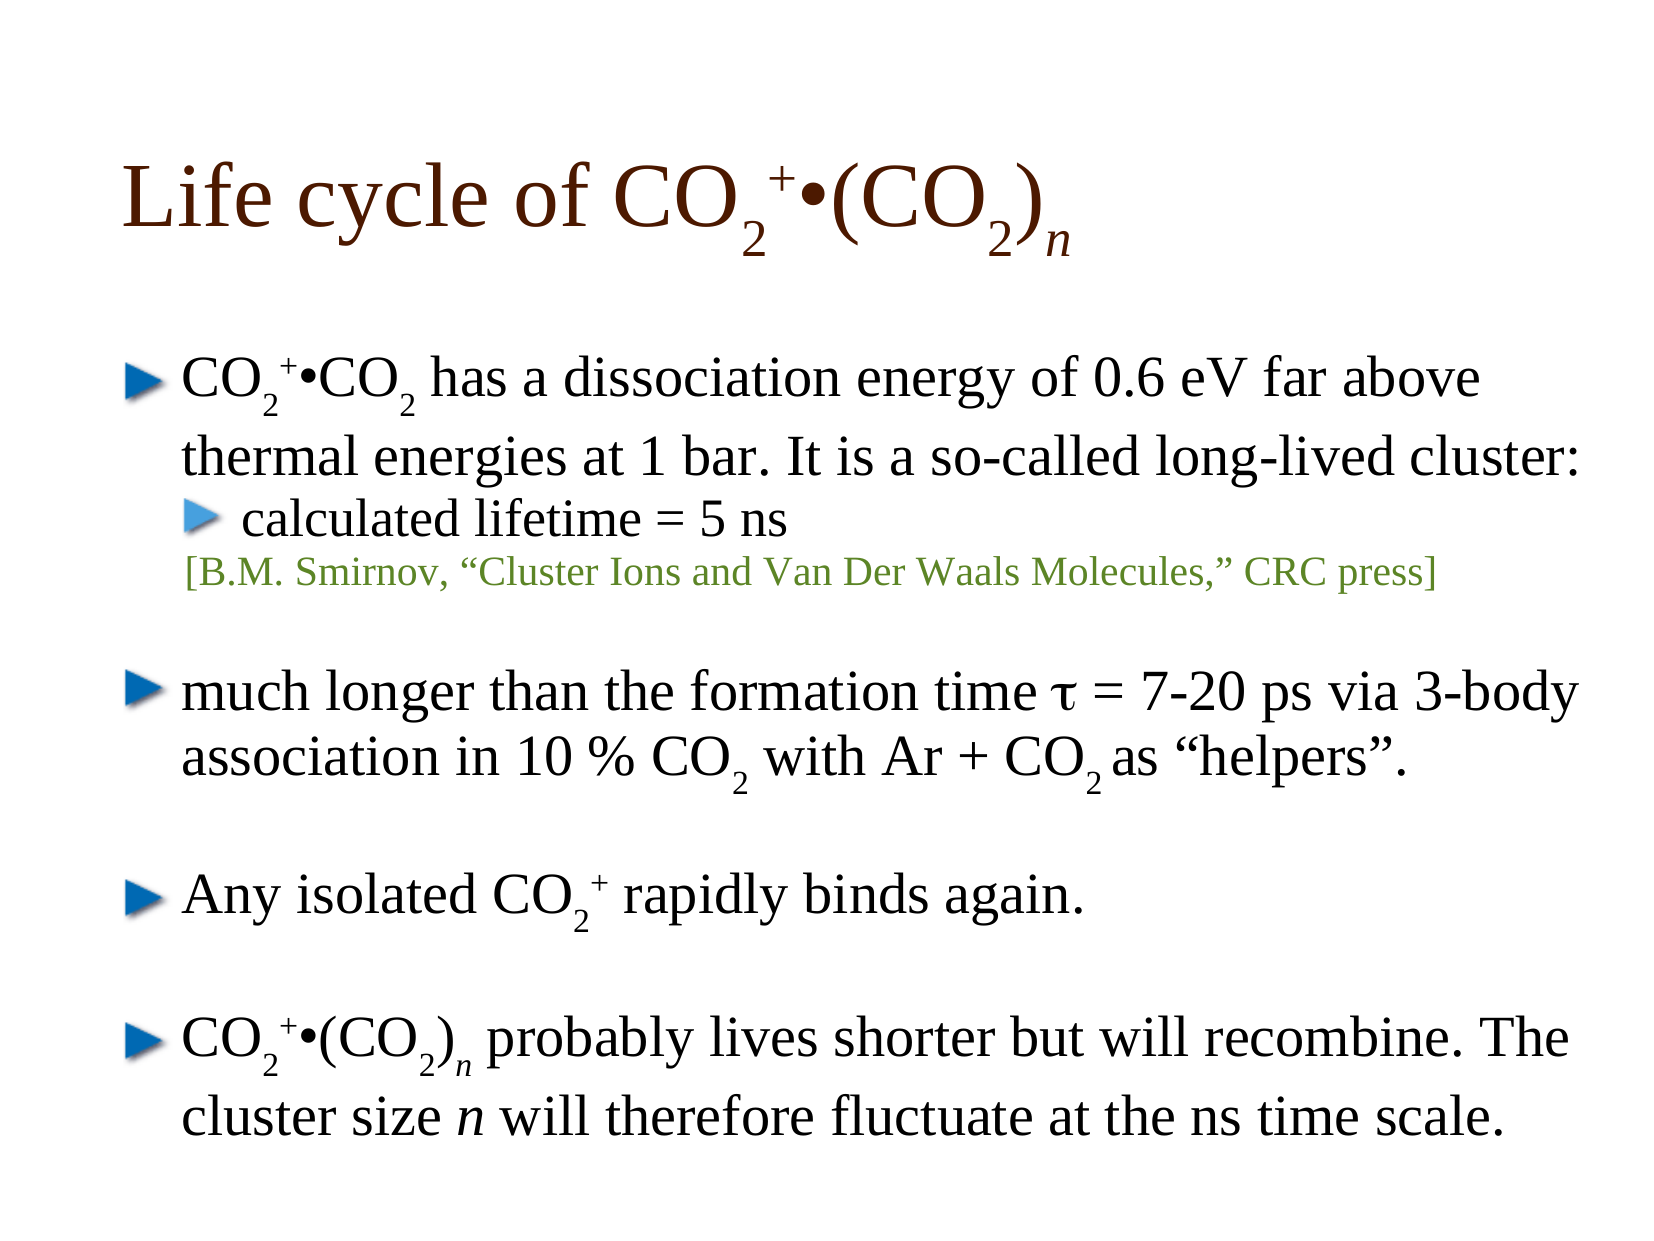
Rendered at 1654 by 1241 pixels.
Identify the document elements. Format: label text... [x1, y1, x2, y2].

title Life cycle of CO2+(CO2)n [121, 102, 1534, 311]
list CO2+CO2 has a dissociation energy of 0.6 eV far above thermal energies at 1 bar. It is a so-called long-lived cluster: calculated lifetime = 5 ns [B.M. Smirnov, “Cluster Ions and Van Der Waals Molecules,” CRC press] much longer than the formation time τ = 7-20 ps via 3-body association in 10 % CO2 with Ar + CO2 as “helpers”. Any isolated CO2+ rapidly binds again. CO2+(CO2)n probably lives shorter but will recombine. The cluster size n will therefore fluctuate at the ns time scale. [121, 344, 1653, 1212]
